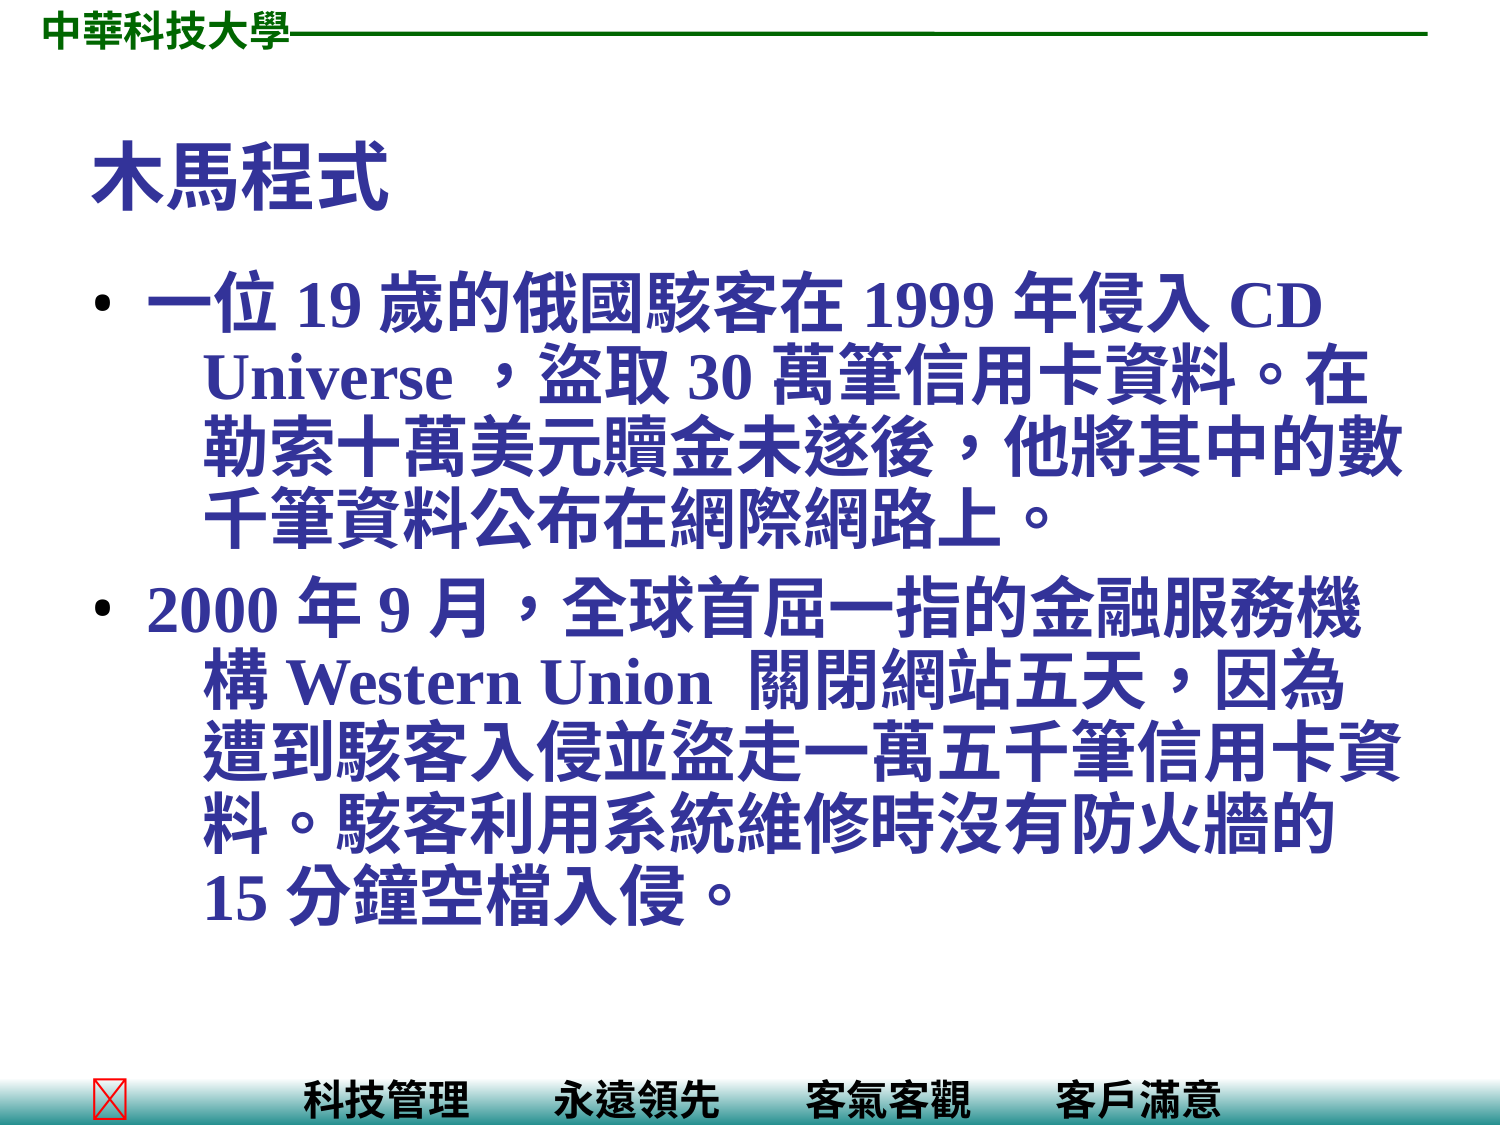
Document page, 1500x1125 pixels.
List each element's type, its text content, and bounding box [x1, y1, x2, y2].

title 木馬程式 [75, 112, 526, 238]
list 一位19歲的俄國駭客在1999年侵入CD Universe，盜取30萬筆信用卡資料。在勒索十萬美元贖金未遂後，他將其中的數千筆資料公布在網際網路上。 2000年9月，全球首屈一指的金融服務機構Western Union 關閉網站五天，因為遭到駭客入侵並盜走一萬五千筆信用卡資料。駭客利用系統維修時沒有防火牆的15分鐘空檔入侵。 [75, 262, 1426, 1005]
